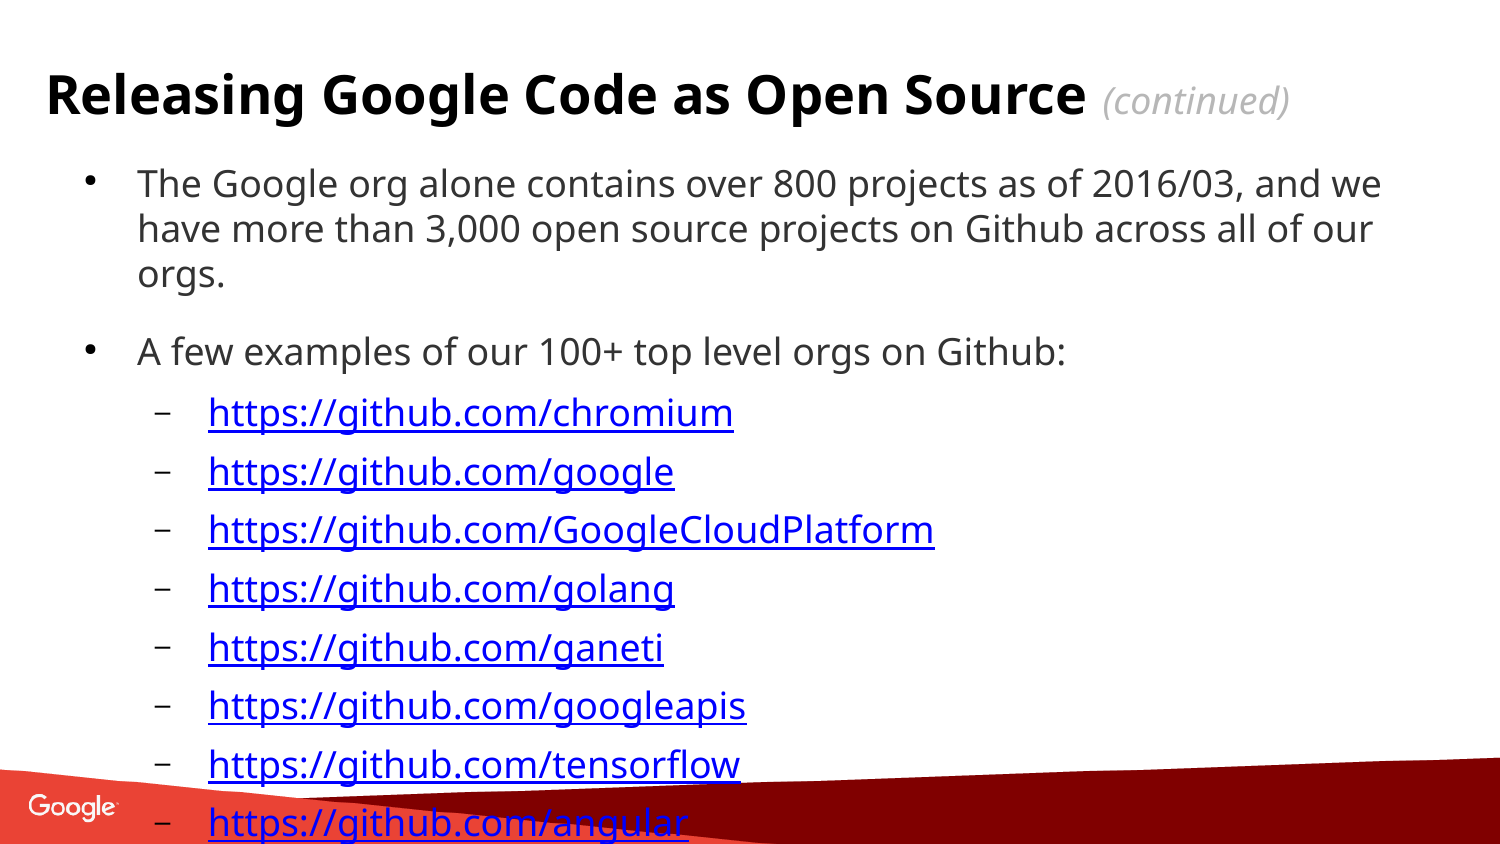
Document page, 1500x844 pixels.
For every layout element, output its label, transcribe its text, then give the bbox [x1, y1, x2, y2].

picture [342, 818, 354, 834]
picture [264, 818, 276, 834]
list The Google org alone contains over 800 projects as of 2016/03, and we have more than 3,000 open source projects on Github across all of our orgs. A few examples of our 100+ top level orgs on Github: https://github.com/chromium https://github.com/google https://github.com/GoogleCloudPlatform https://github.com/golang https://github.com/ganeti https://github.com/googleapis https://github.com/tensorflow https://github.com/angular [51, 169, 1449, 706]
picture [601, 818, 613, 834]
picture [0, 0, 1500, 844]
text_box Releasing Google Code as Open Source (continued) [30, 45, 1480, 169]
